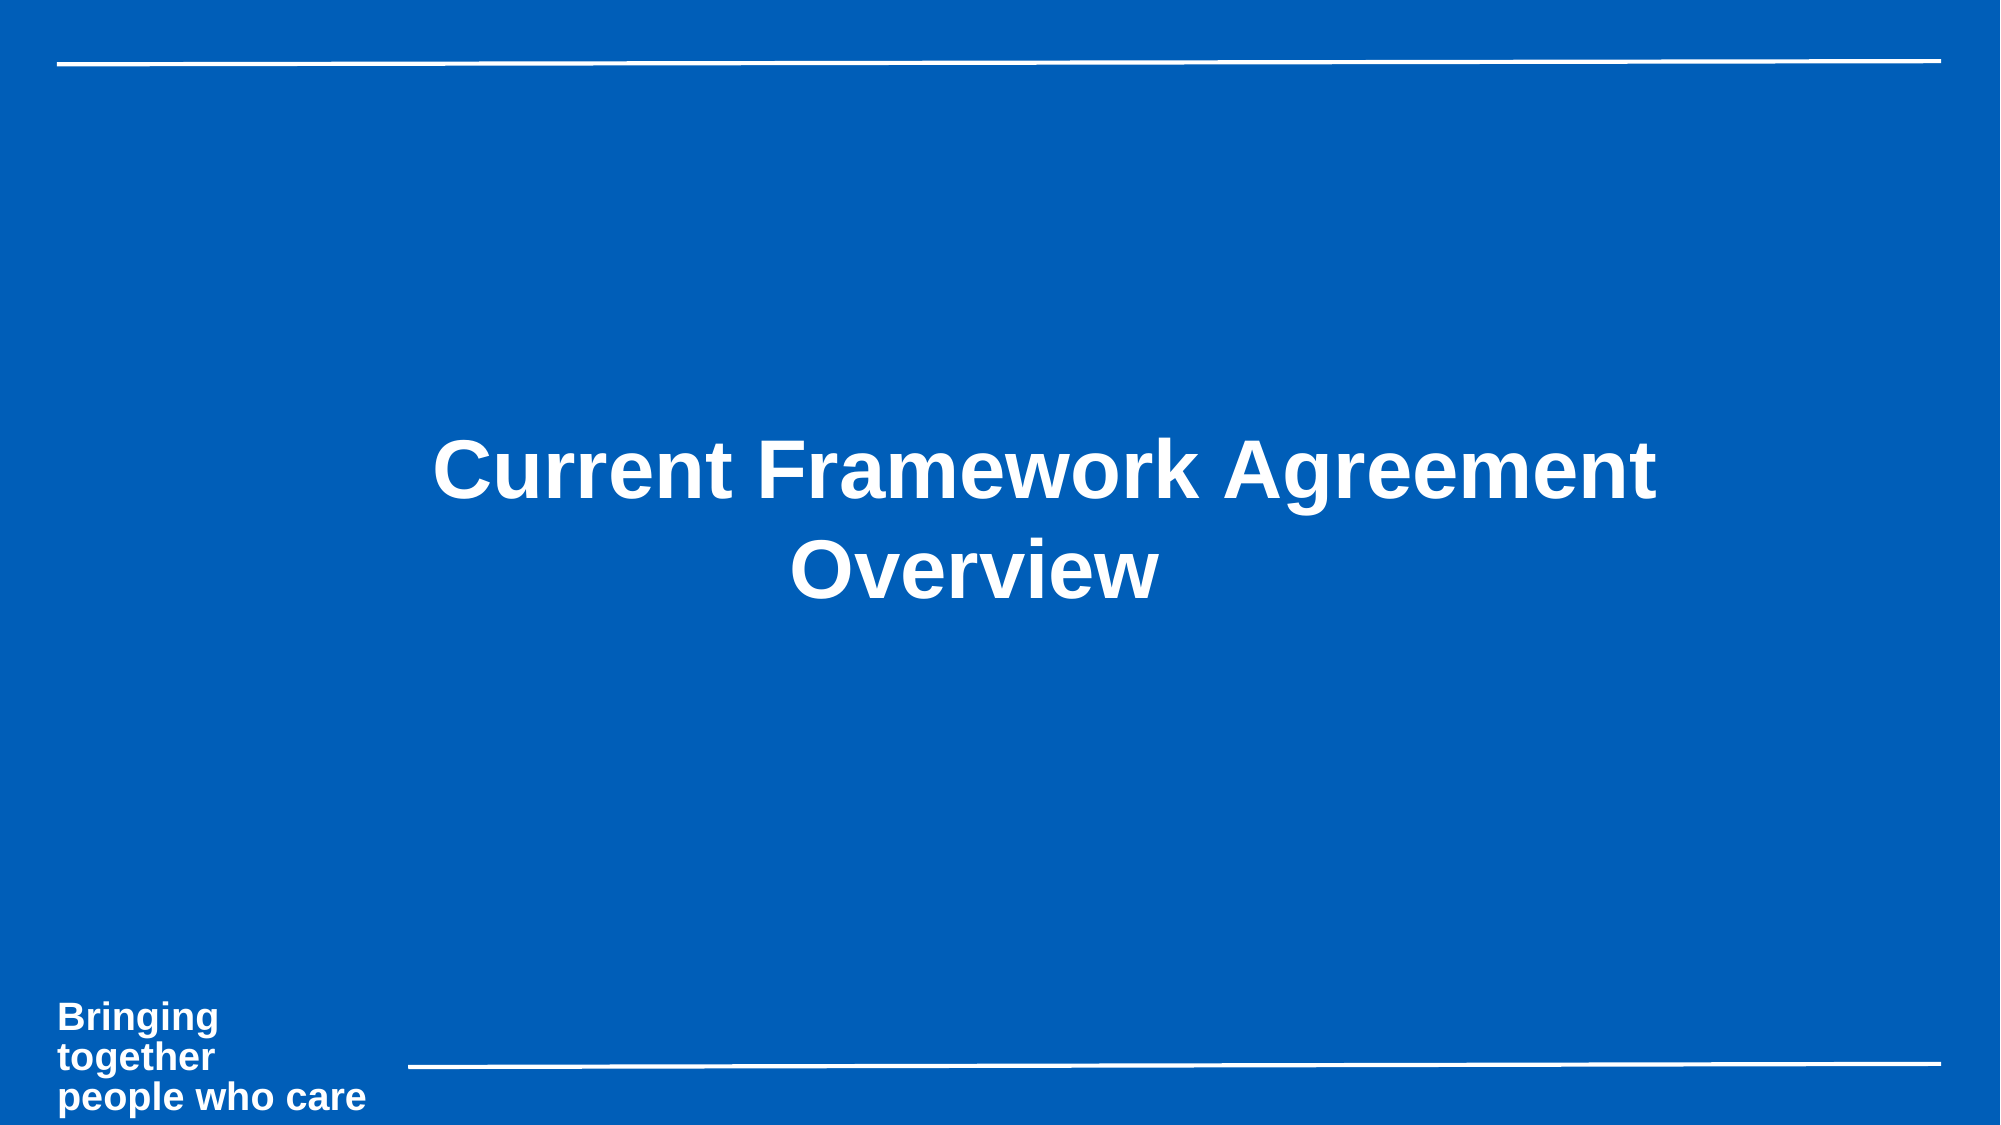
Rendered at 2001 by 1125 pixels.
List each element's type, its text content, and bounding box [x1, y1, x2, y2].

text_box [0, 0, 2000, 1125]
title Current Framework Agreement Overview [292, 415, 1658, 674]
text_box Bringing together people who care [56, 998, 382, 1068]
